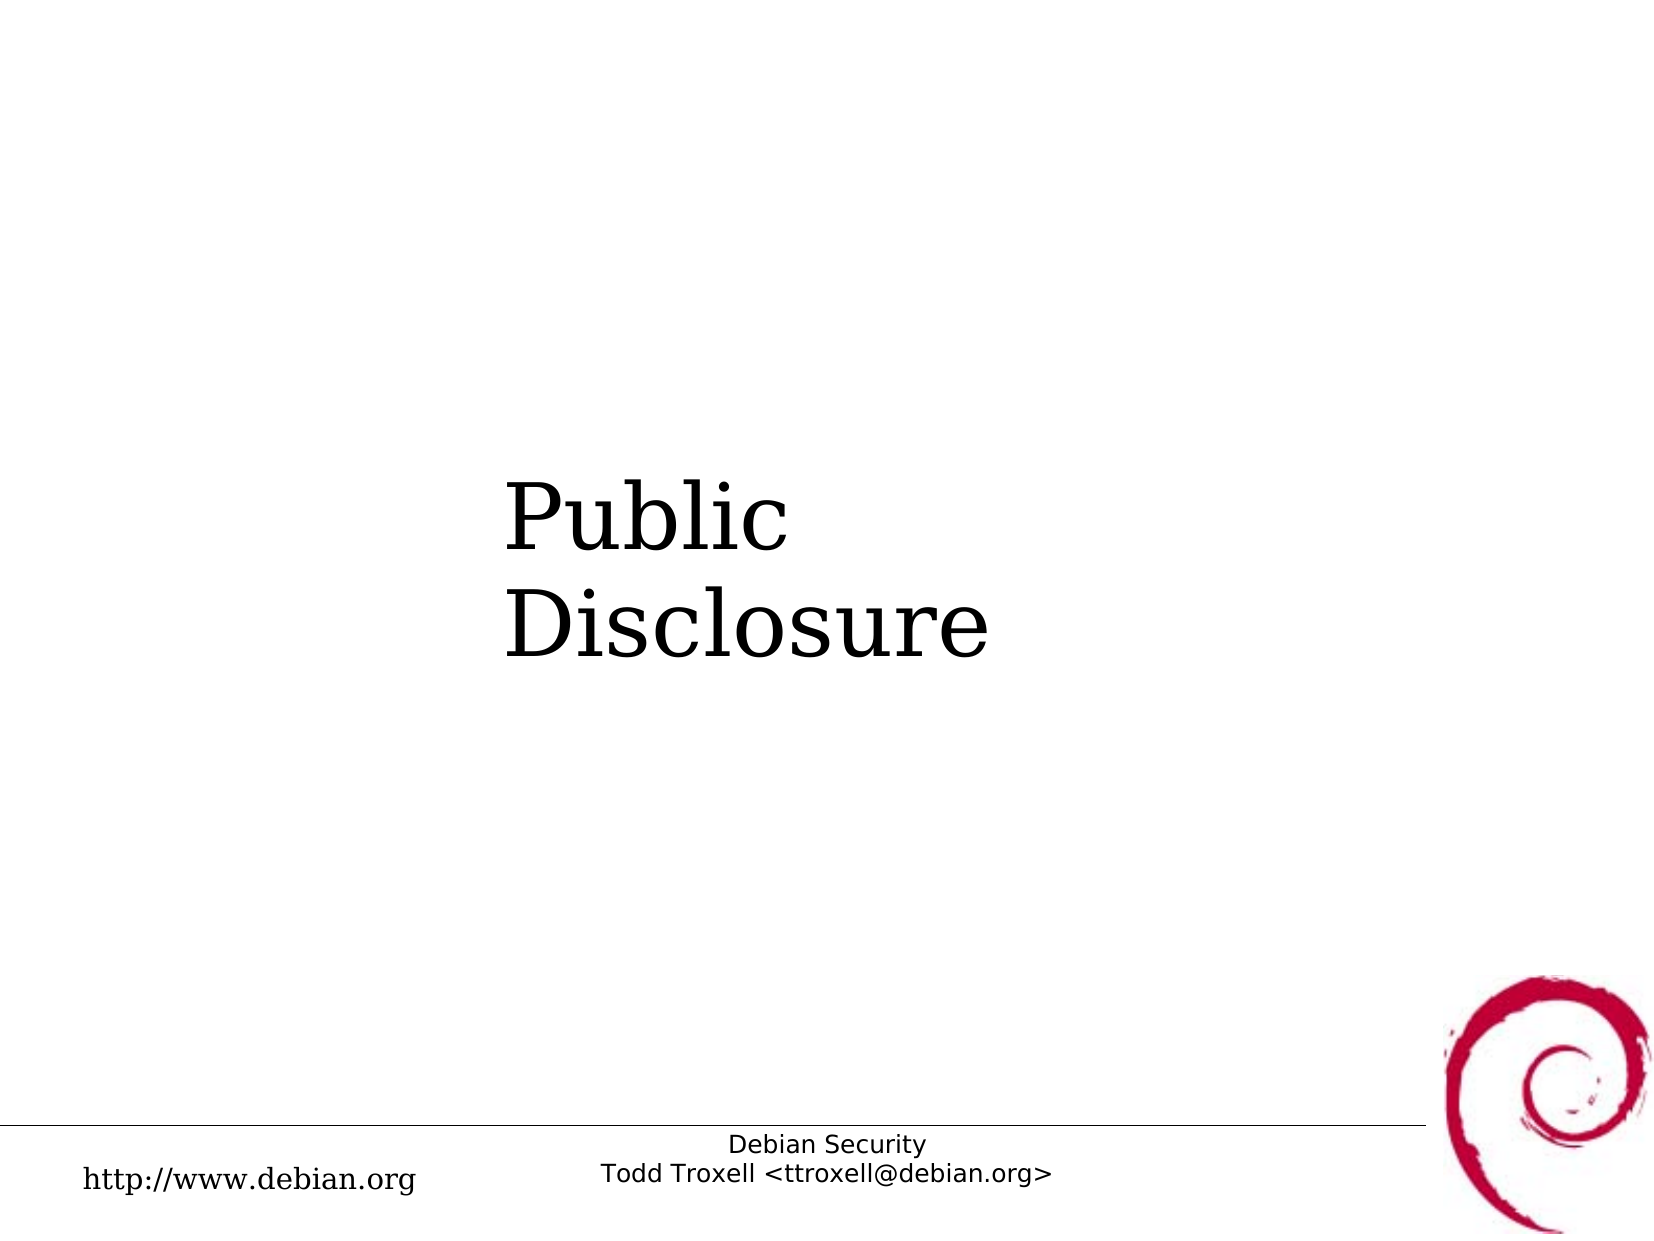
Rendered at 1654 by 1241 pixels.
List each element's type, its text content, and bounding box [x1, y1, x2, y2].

text_box Public Disclosure [487, 457, 1163, 686]
picture [1443, 975, 1654, 1234]
